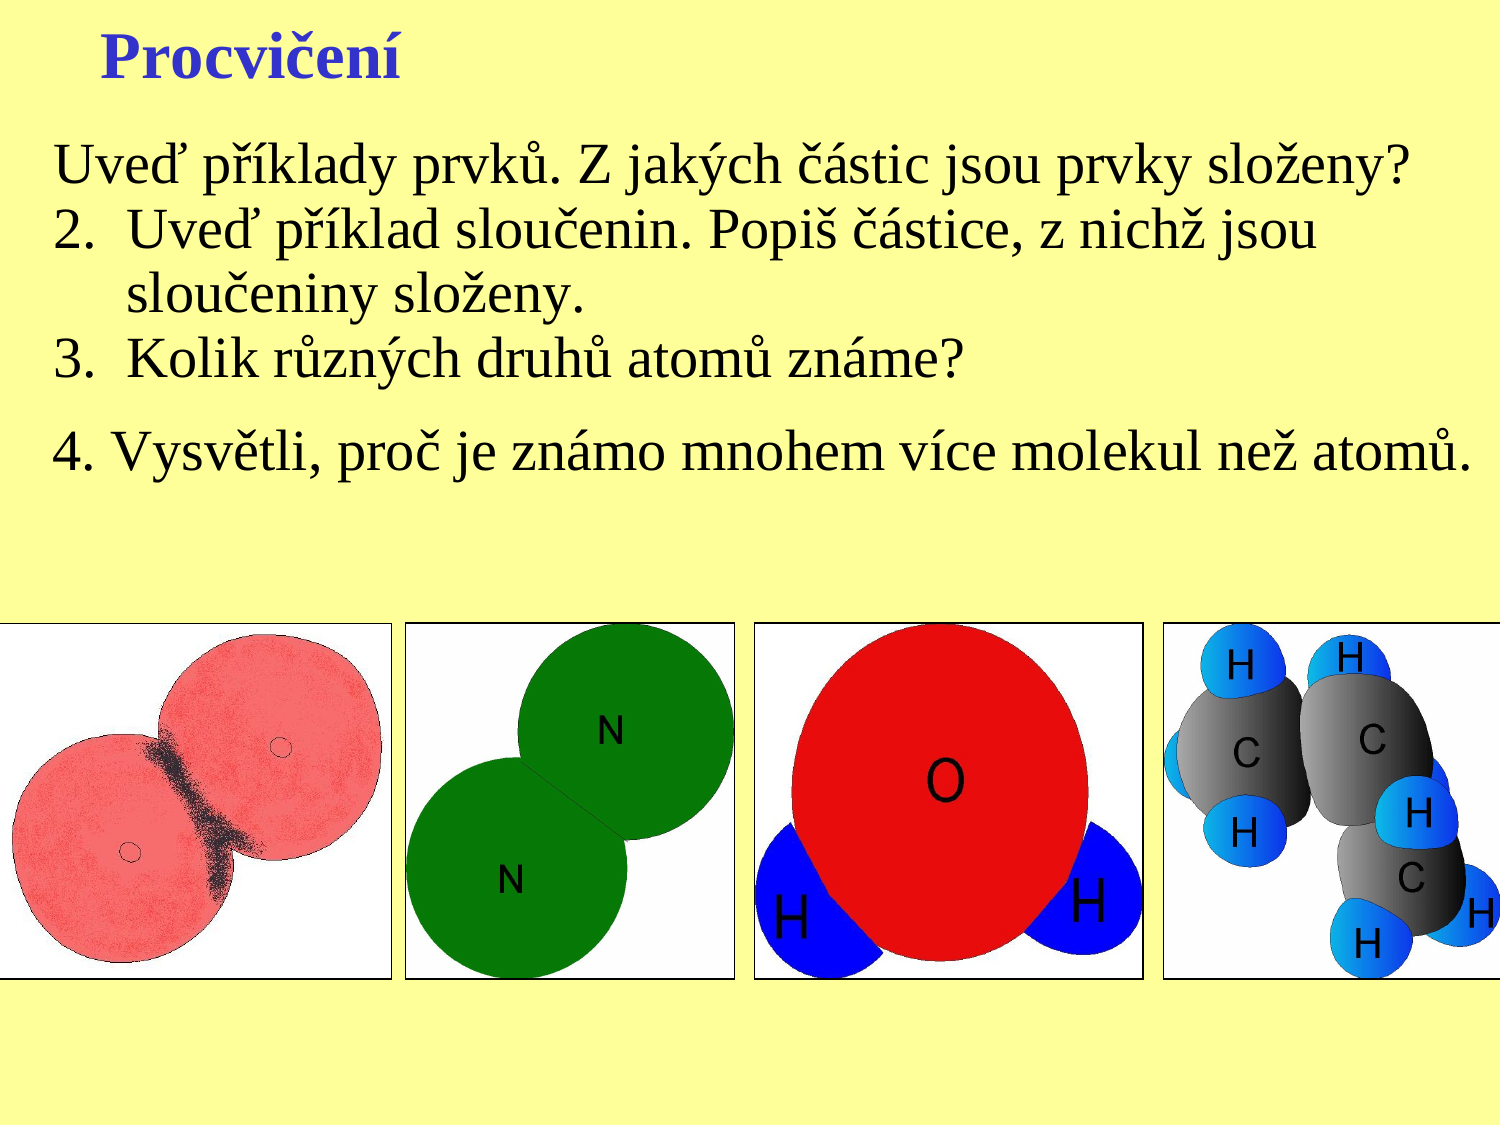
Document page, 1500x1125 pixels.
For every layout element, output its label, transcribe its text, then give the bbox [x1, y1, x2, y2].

picture [755, 623, 1143, 979]
picture [406, 623, 734, 979]
picture [1164, 623, 1500, 979]
text_box 4. Vysvětli, proč je známo mnohem více molekul než atomů. [37, 411, 1500, 492]
text_box Procvičení [85, 11, 417, 102]
text_box Uveď příklady prvků. Z jakých částic jsou prvky složeny? 2. Uveď příklad sloučenin. Popiš částice, z nichž jsou sloučeniny složeny. 3. Kolik různých druhů atomů známe? [39, 124, 1500, 398]
picture [0, 624, 391, 979]
